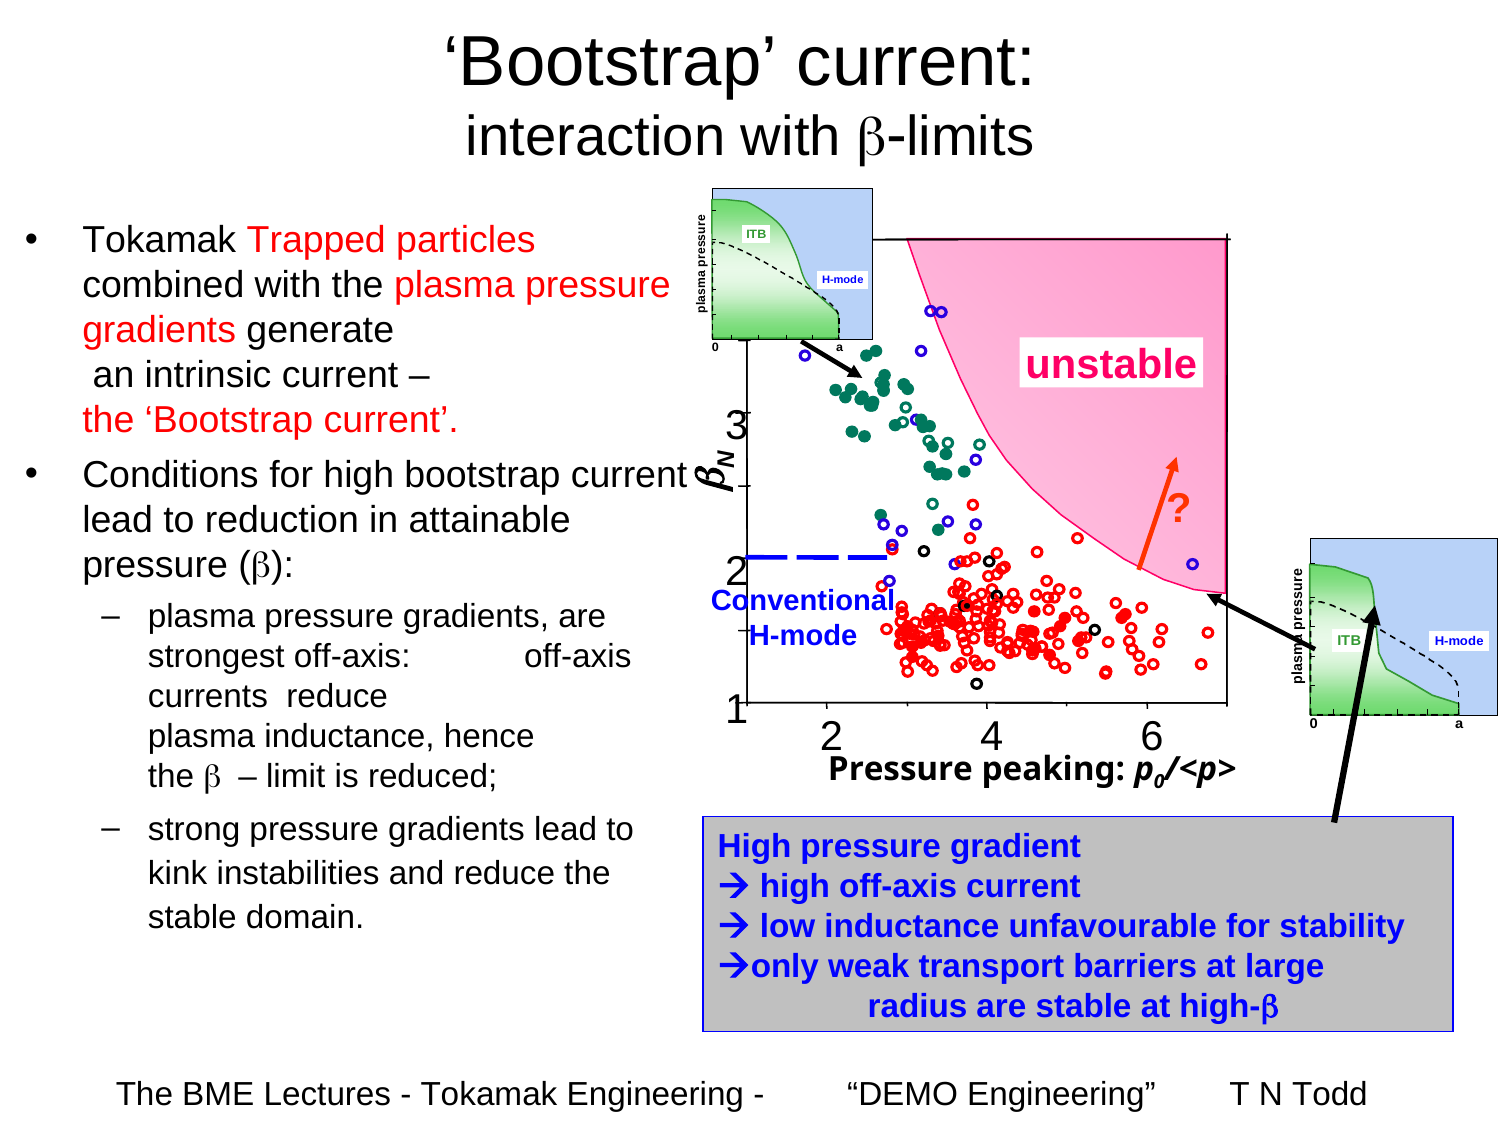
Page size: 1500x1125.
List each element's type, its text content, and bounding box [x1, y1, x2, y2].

text_box 2 [820, 708, 844, 759]
text_box unstable [1019, 337, 1204, 388]
text_box N [698, 472, 705, 479]
text_box ‘Bootstrap’ current: interaction with limits [75, 0, 1426, 185]
text_box [1073, 638, 1082, 646]
text_box N [682, 451, 739, 492]
text_box [907, 639, 923, 662]
text_box [1044, 650, 1055, 660]
text_box Tokamak Trapped particles combined with the plasma pressure gradients generate an intrinsic current – the ‘Bootstrap current’. Conditions for high bootstrap current lead to reduction in attainable pressure (): plasma pressure gradients, are strongest off-axis: off-axis currents reduce plasma inductance, hence the – limit is reduced; strong pressure gradients lead to kink instabilities and reduce the stable domain. [0, 207, 715, 1024]
text_box ? [1160, 481, 1198, 532]
text_box 6 [1146, 734, 1158, 746]
text_box [933, 631, 943, 639]
text_box [907, 241, 1226, 594]
text_box [1025, 626, 1039, 637]
picture [690, 188, 874, 357]
text_box [1116, 609, 1131, 623]
text_box 4 [984, 727, 994, 741]
text_box N [709, 473, 722, 483]
text_box 3 [740, 418, 746, 428]
text_box 1 [725, 682, 749, 733]
text_box Conventional H-mode [704, 581, 902, 652]
text_box Pressure peaking: p0/<p> [827, 746, 1237, 793]
text_box [1029, 606, 1040, 616]
text_box High pressure gradient  high off-axis current  low inductance unfavourable for stability only weak transport barriers at large radius are stable at high- [702, 816, 1453, 1032]
text_box 2 [725, 543, 746, 581]
text_box 6 [1140, 708, 1164, 746]
text_box 3 [725, 397, 746, 448]
text_box 2 [732, 565, 746, 581]
text_box [902, 621, 909, 629]
text_box [1055, 613, 1070, 631]
picture [1285, 537, 1499, 736]
text_box 4 [980, 708, 1004, 746]
